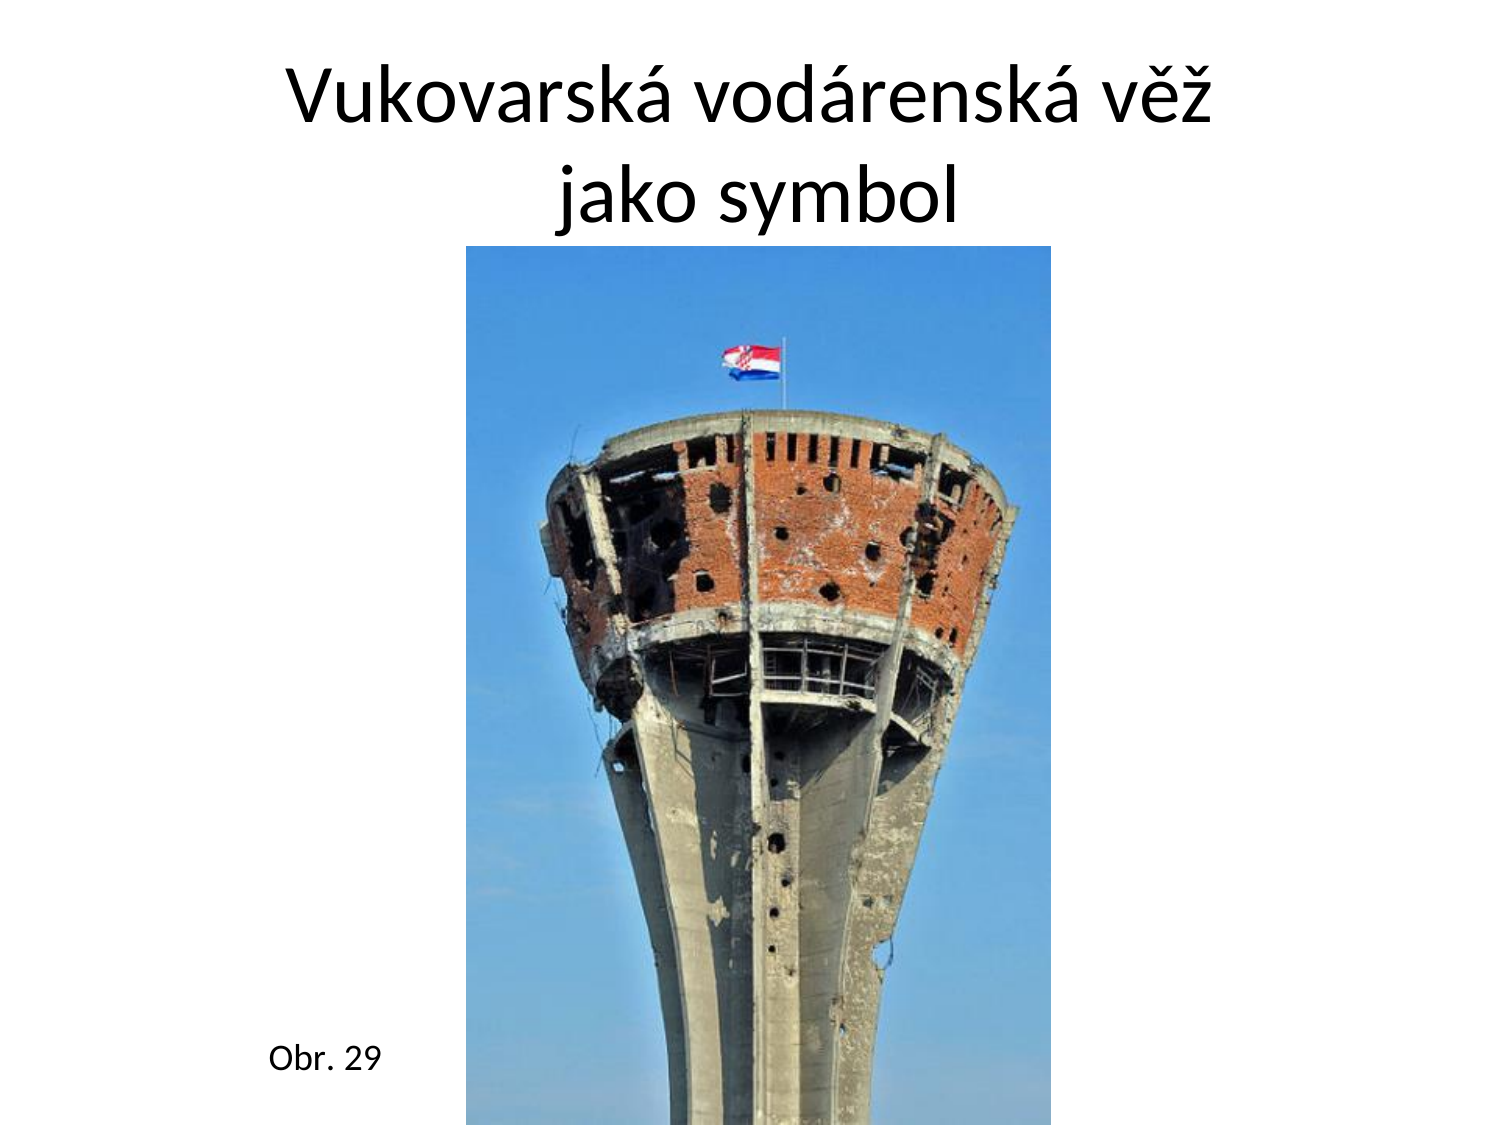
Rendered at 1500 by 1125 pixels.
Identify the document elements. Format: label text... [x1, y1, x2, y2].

text_box Obr. 29 [253, 1025, 407, 1086]
text_box [466, 246, 1051, 1125]
title Vukovarská vodárenská věž jako symbol [75, 31, 1426, 247]
